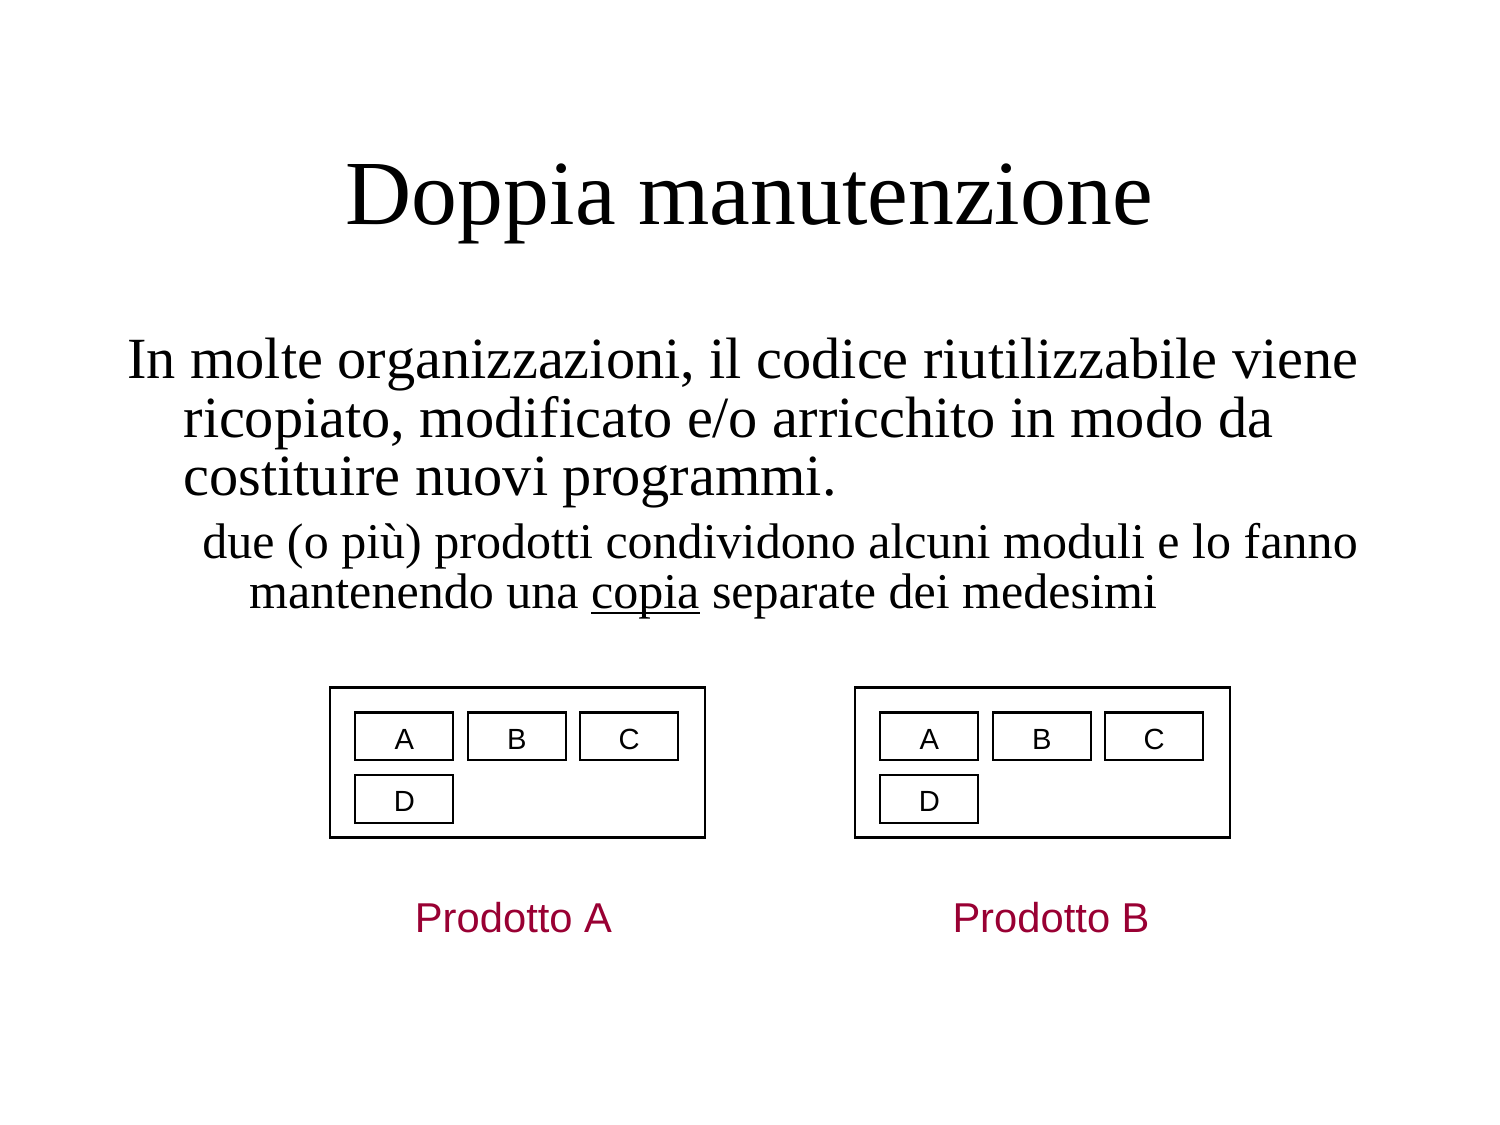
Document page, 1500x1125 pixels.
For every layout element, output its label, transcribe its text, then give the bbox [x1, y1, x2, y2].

text_box A [904, 717, 955, 764]
list In molte organizzazioni, il codice riutilizzabile viene ricopiato, modificato e/o arricchito in modo da costituire nuovi programmi. due (o più) prodotti condividono alcuni moduli e lo fanno mantenendo una copia separate dei medesimi [112, 324, 1388, 717]
text_box Prodotto B [937, 887, 1165, 950]
text_box C [1128, 717, 1180, 764]
text_box D [378, 777, 431, 826]
text_box B [1016, 717, 1067, 764]
text_box D [903, 777, 956, 826]
text_box B [491, 717, 542, 764]
text_box C [603, 717, 655, 764]
title Doppia manutenzione [112, 99, 1388, 288]
text_box Prodotto A [399, 887, 628, 950]
text_box A [379, 717, 430, 764]
